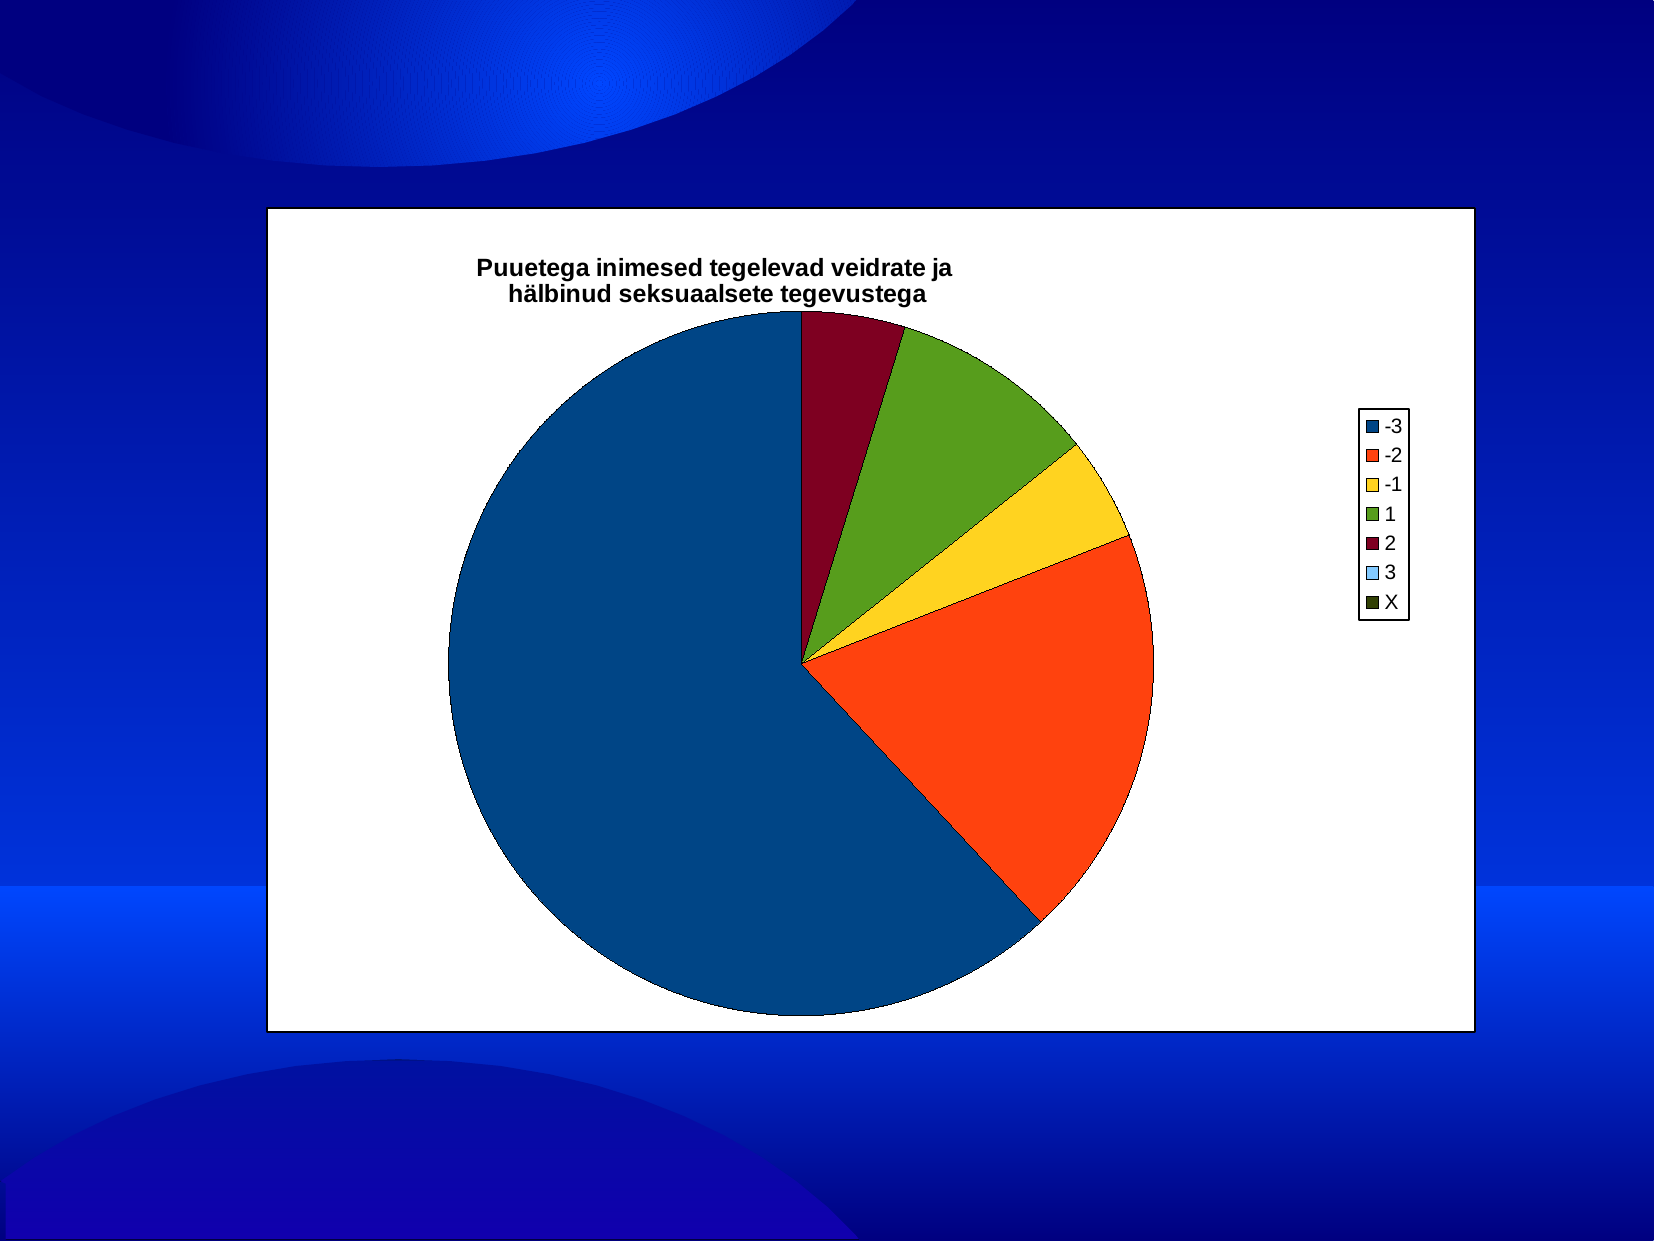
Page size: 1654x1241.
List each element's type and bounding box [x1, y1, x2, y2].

chart [265, 206, 1477, 1034]
